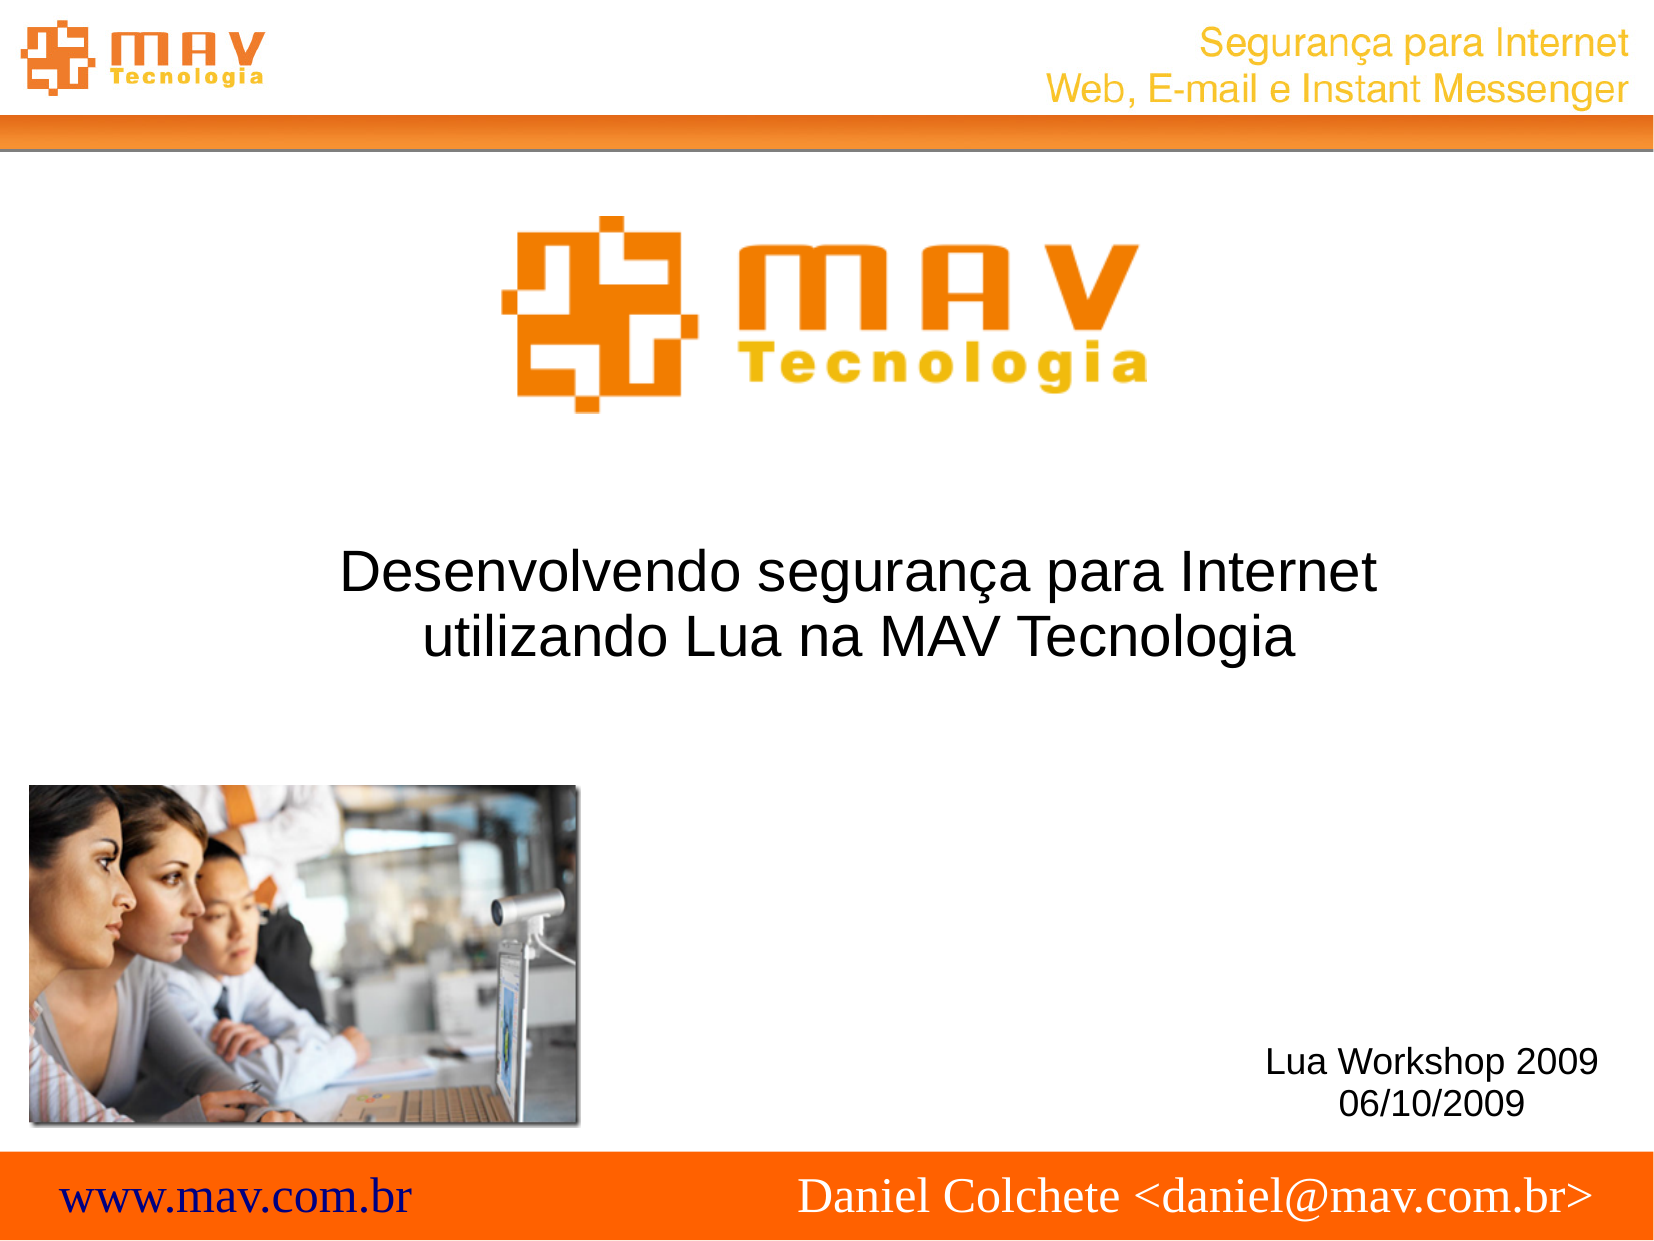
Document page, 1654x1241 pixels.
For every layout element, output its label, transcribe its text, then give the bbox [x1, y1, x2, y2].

text_box Desenvolvendo segurança para Internet utilizando Lua na MAV Tecnologia [324, 531, 1395, 677]
text_box Lua Workshop 2009 06/10/2009 [1240, 1033, 1625, 1133]
picture [501, 216, 1147, 414]
picture [0, 0, 1654, 152]
picture [29, 785, 581, 1128]
